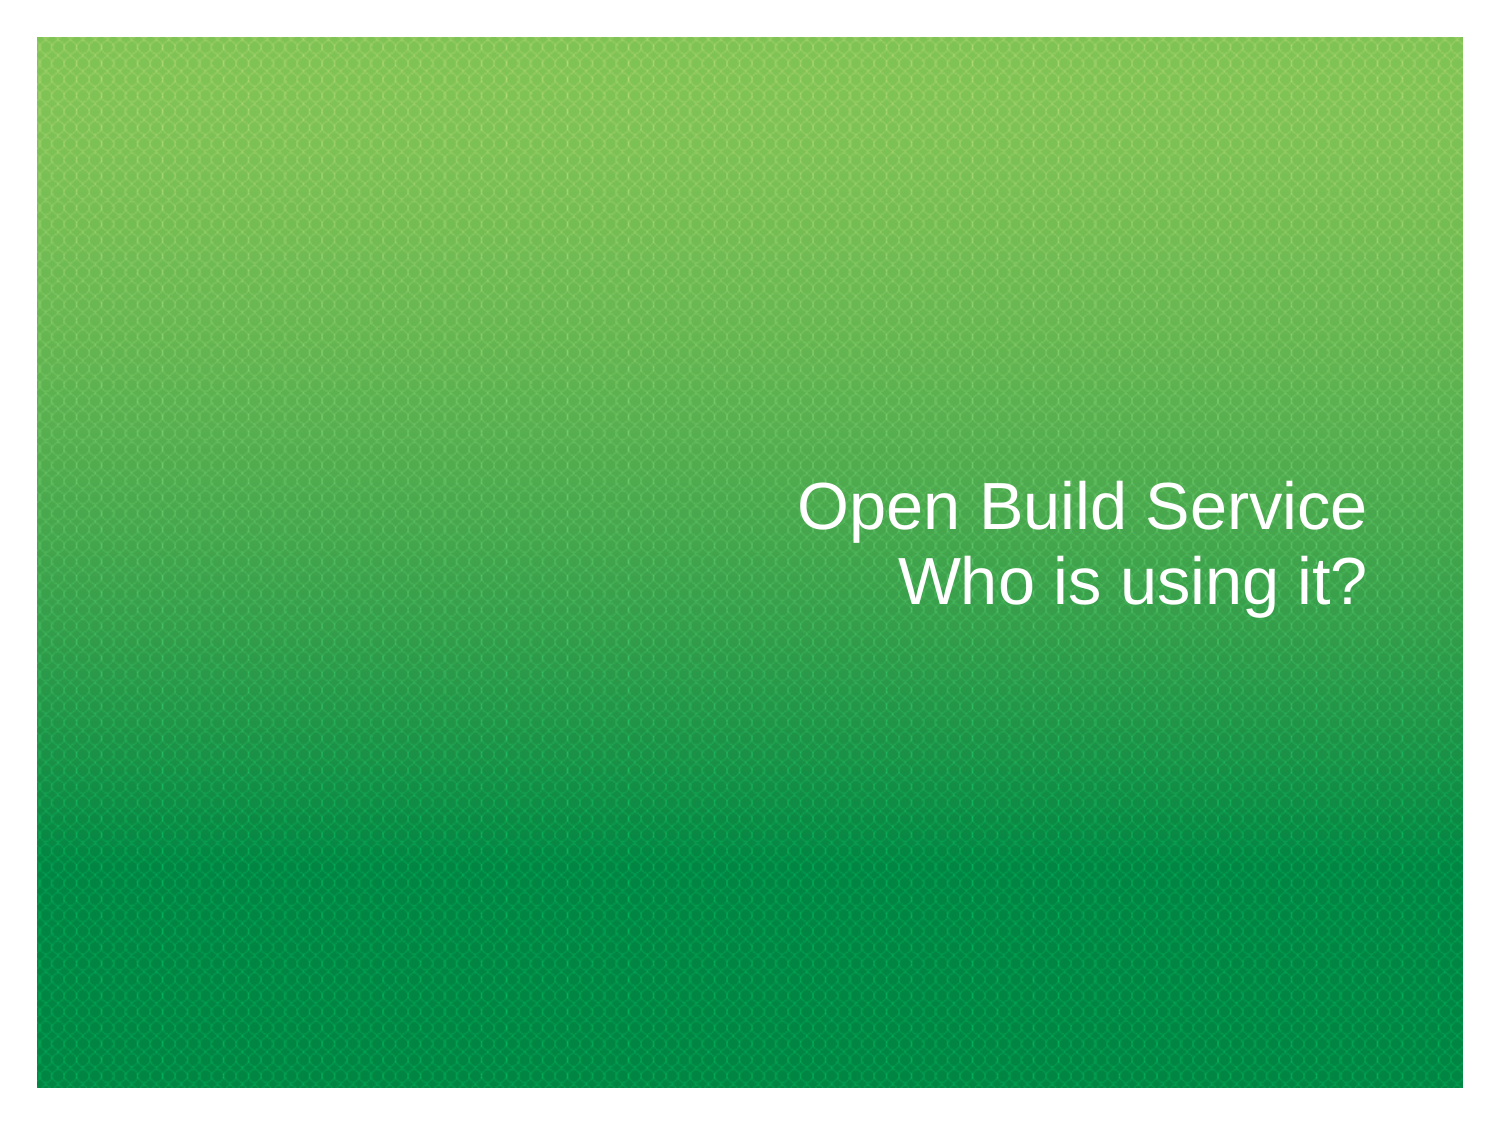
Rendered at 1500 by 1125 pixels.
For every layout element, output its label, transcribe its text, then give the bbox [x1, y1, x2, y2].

picture [37, 37, 1463, 1088]
title Open Build Service Who is using it? [135, 450, 1369, 638]
